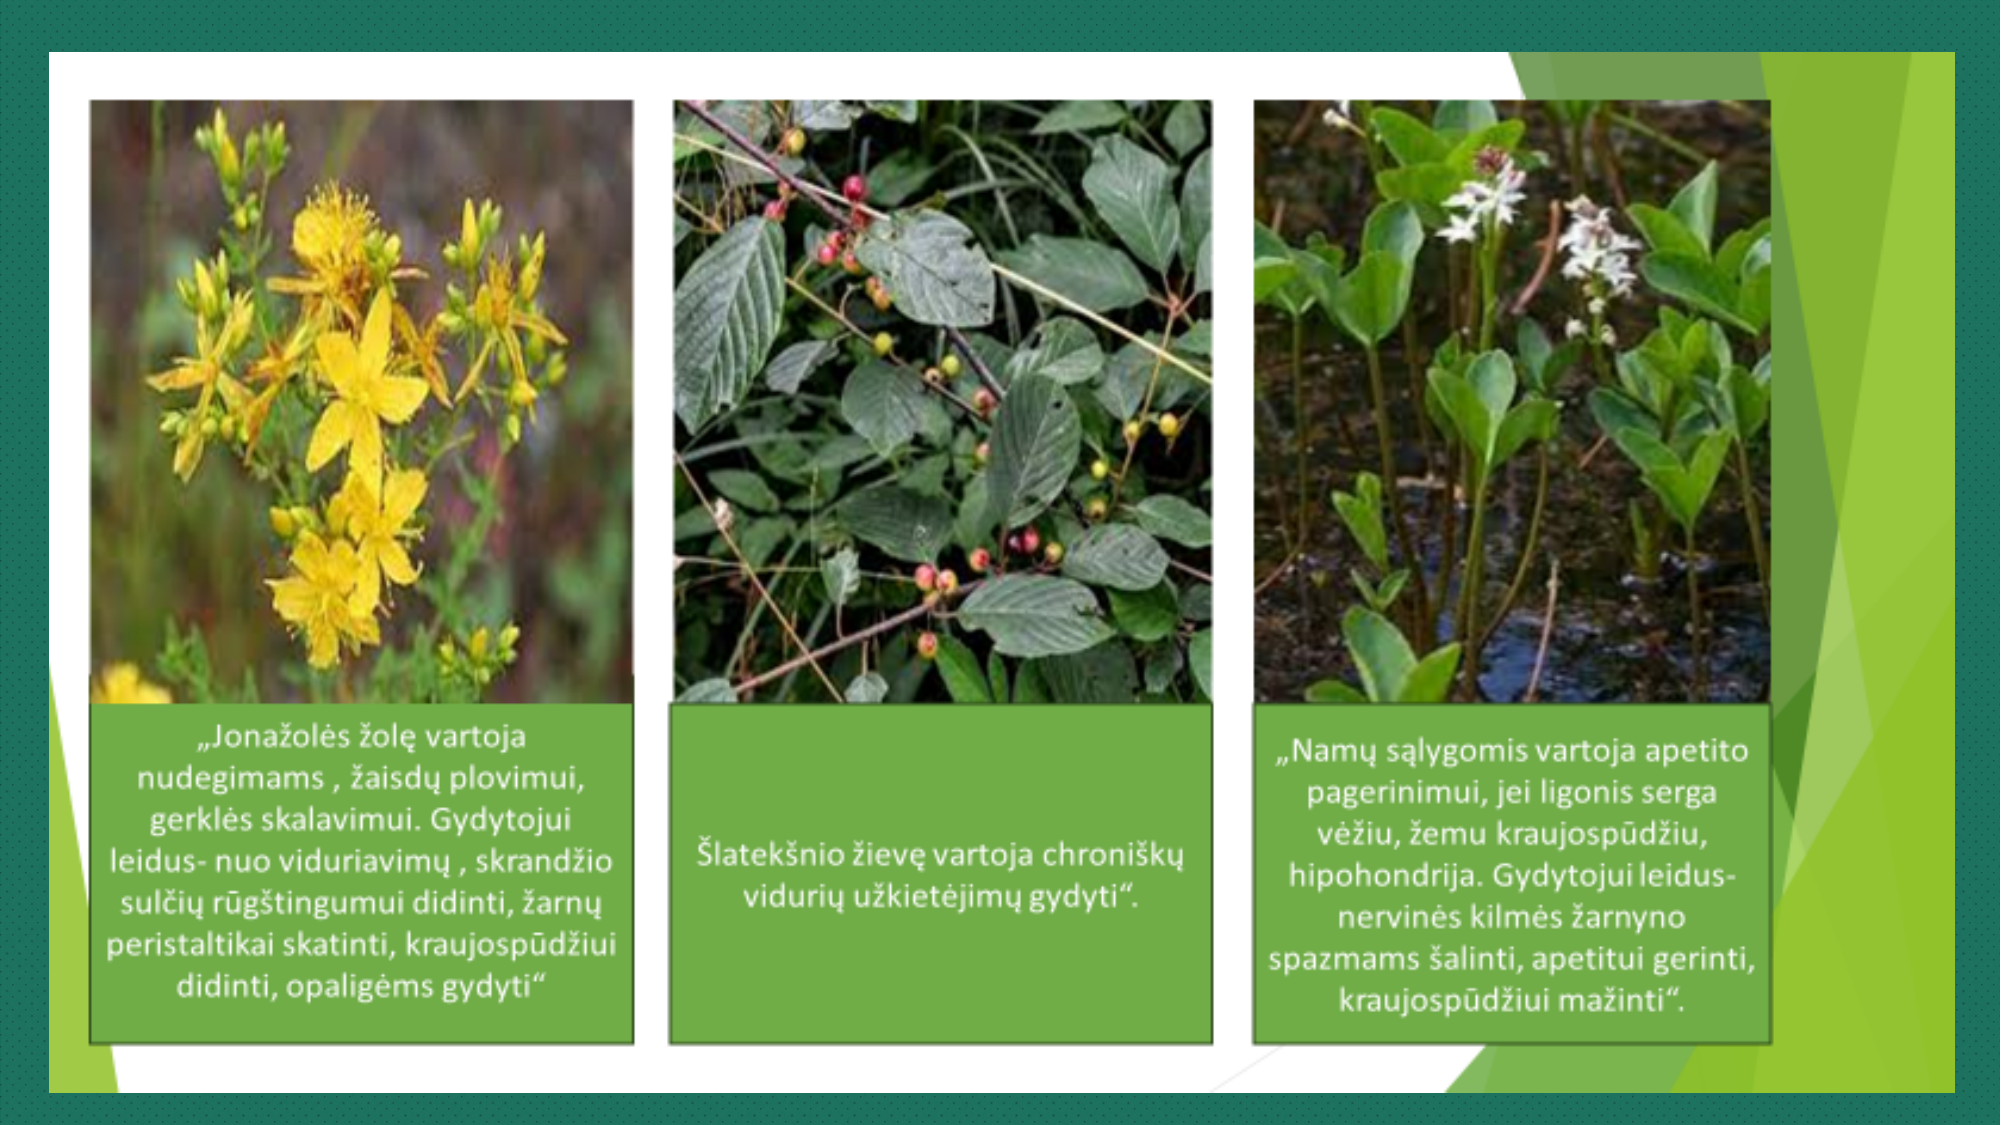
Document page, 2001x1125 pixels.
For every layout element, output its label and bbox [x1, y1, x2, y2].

text_box [0, 0, 2000, 1125]
picture [49, 52, 1955, 1093]
